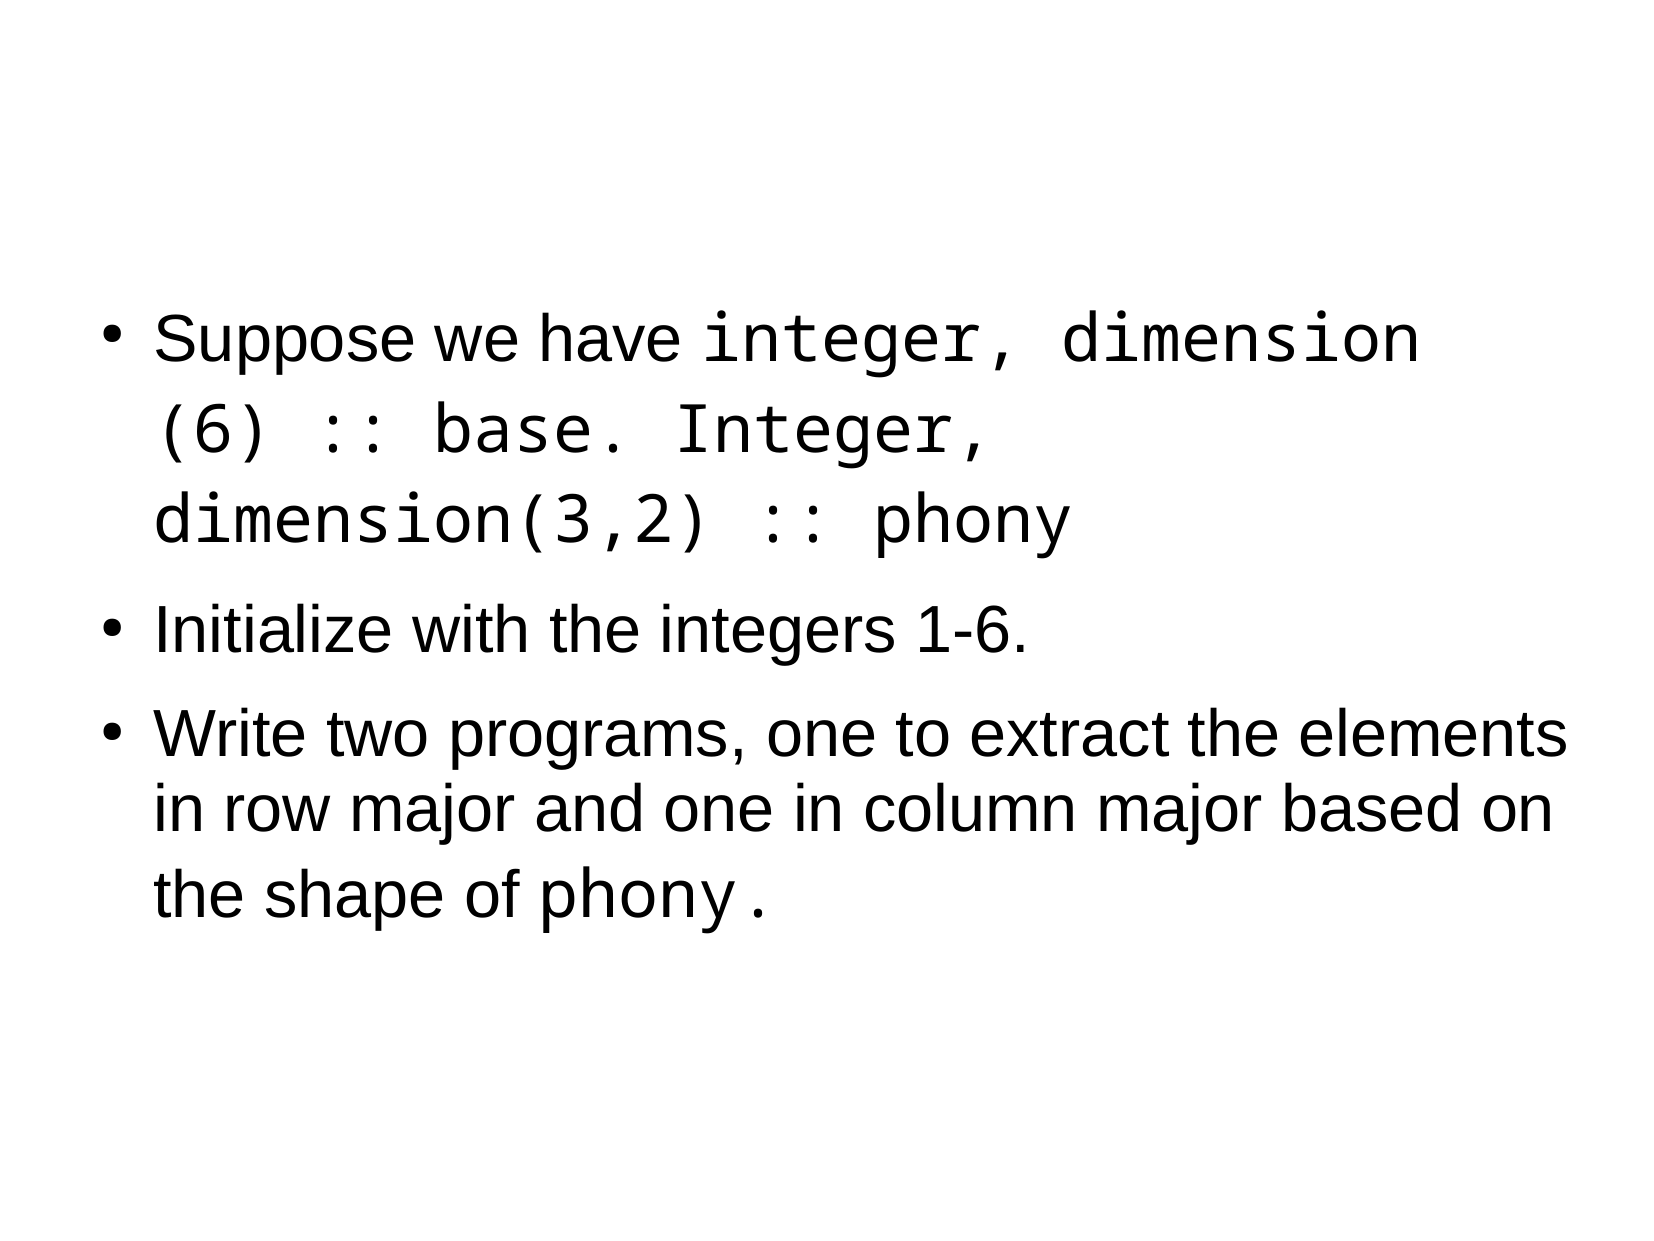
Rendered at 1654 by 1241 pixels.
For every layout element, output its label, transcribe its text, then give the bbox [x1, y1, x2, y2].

list Suppose we have integer, dimension (6) :: base. Integer, dimension(3,2) :: phony Initialize with the integers 1-6. Write two programs, one to extract the elements in row major and one in column major based on the shape of phony. [82, 290, 1571, 1010]
